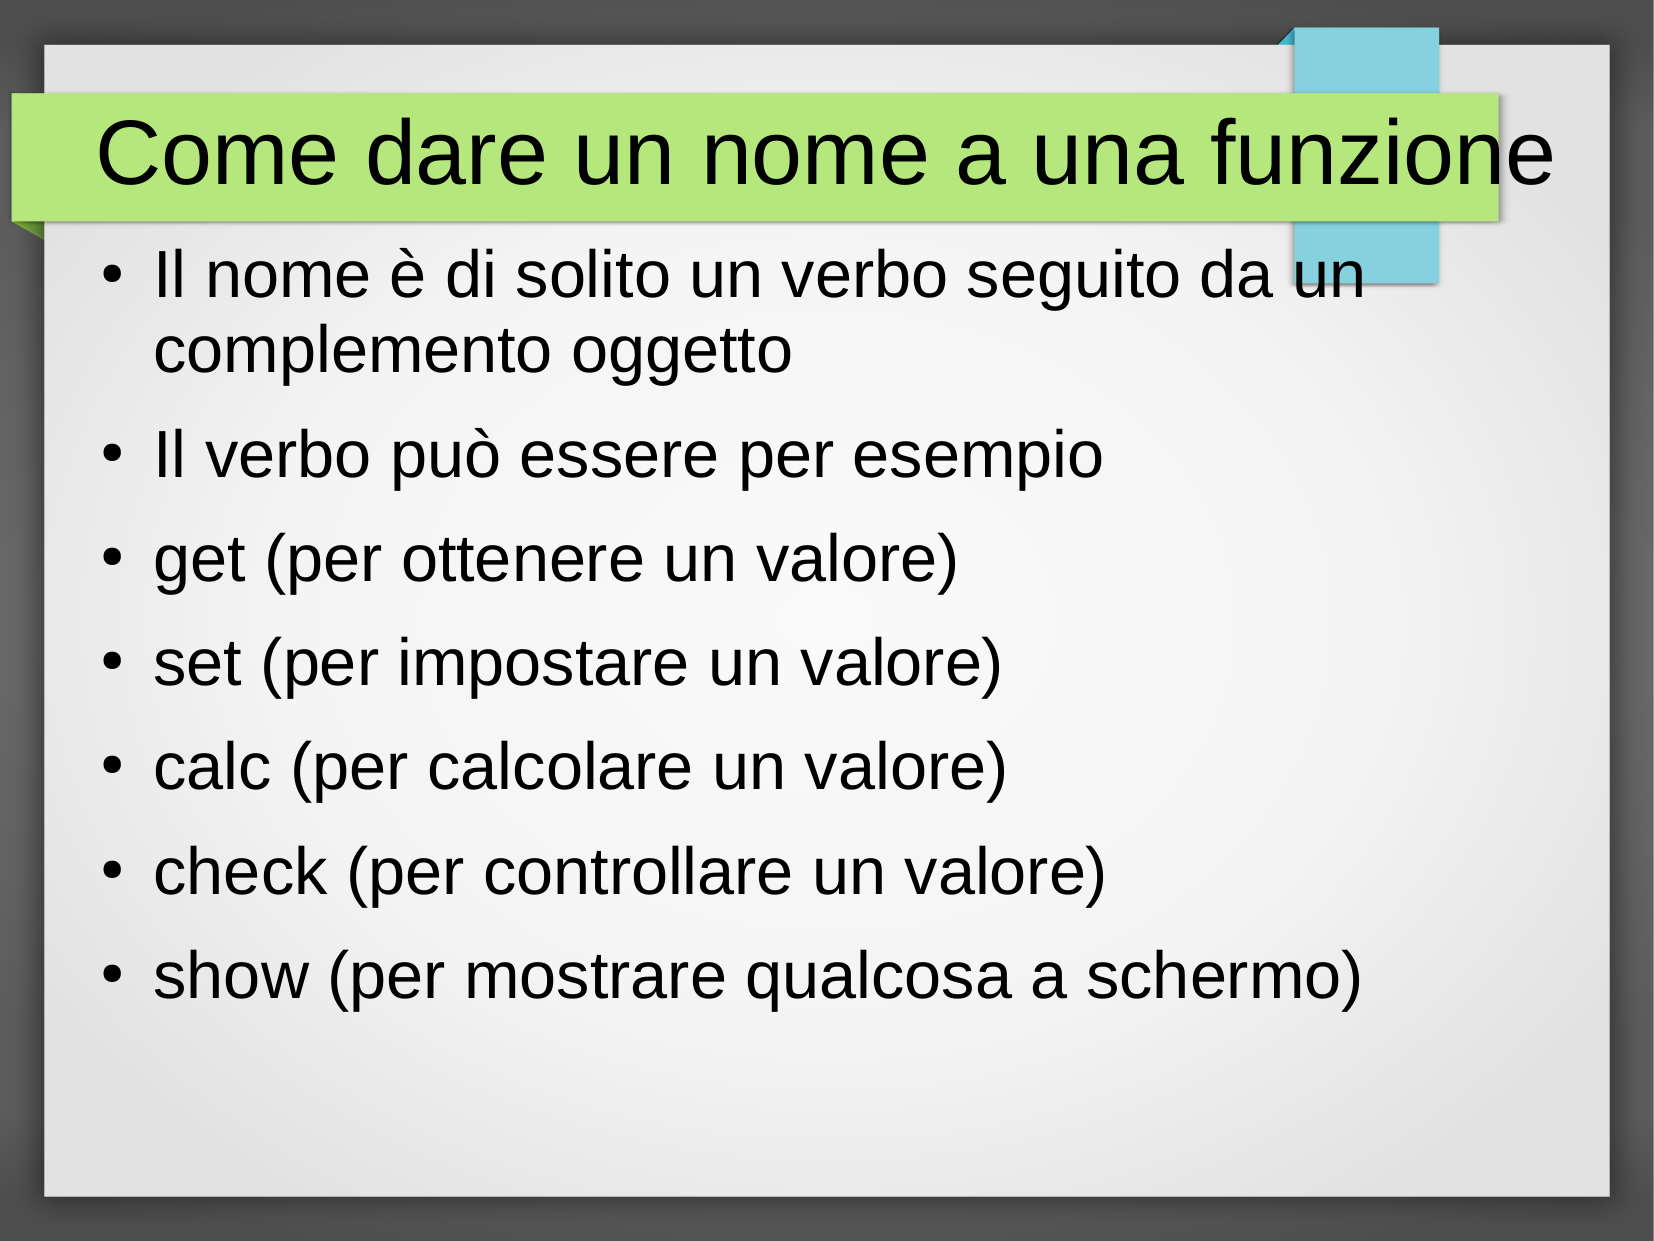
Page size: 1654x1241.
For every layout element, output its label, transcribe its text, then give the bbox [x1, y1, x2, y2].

list Il nome è di solito un verbo seguito da un complemento oggetto Il verbo può essere per esempio get (per ottenere un valore) set (per impostare un valore) calc (per calcolare un valore) check (per controllare un valore) show (per mostrare qualcosa a schermo) [82, 237, 1571, 1146]
title Come dare un nome a una funzione [82, 49, 1571, 237]
picture [0, 0, 1654, 1241]
